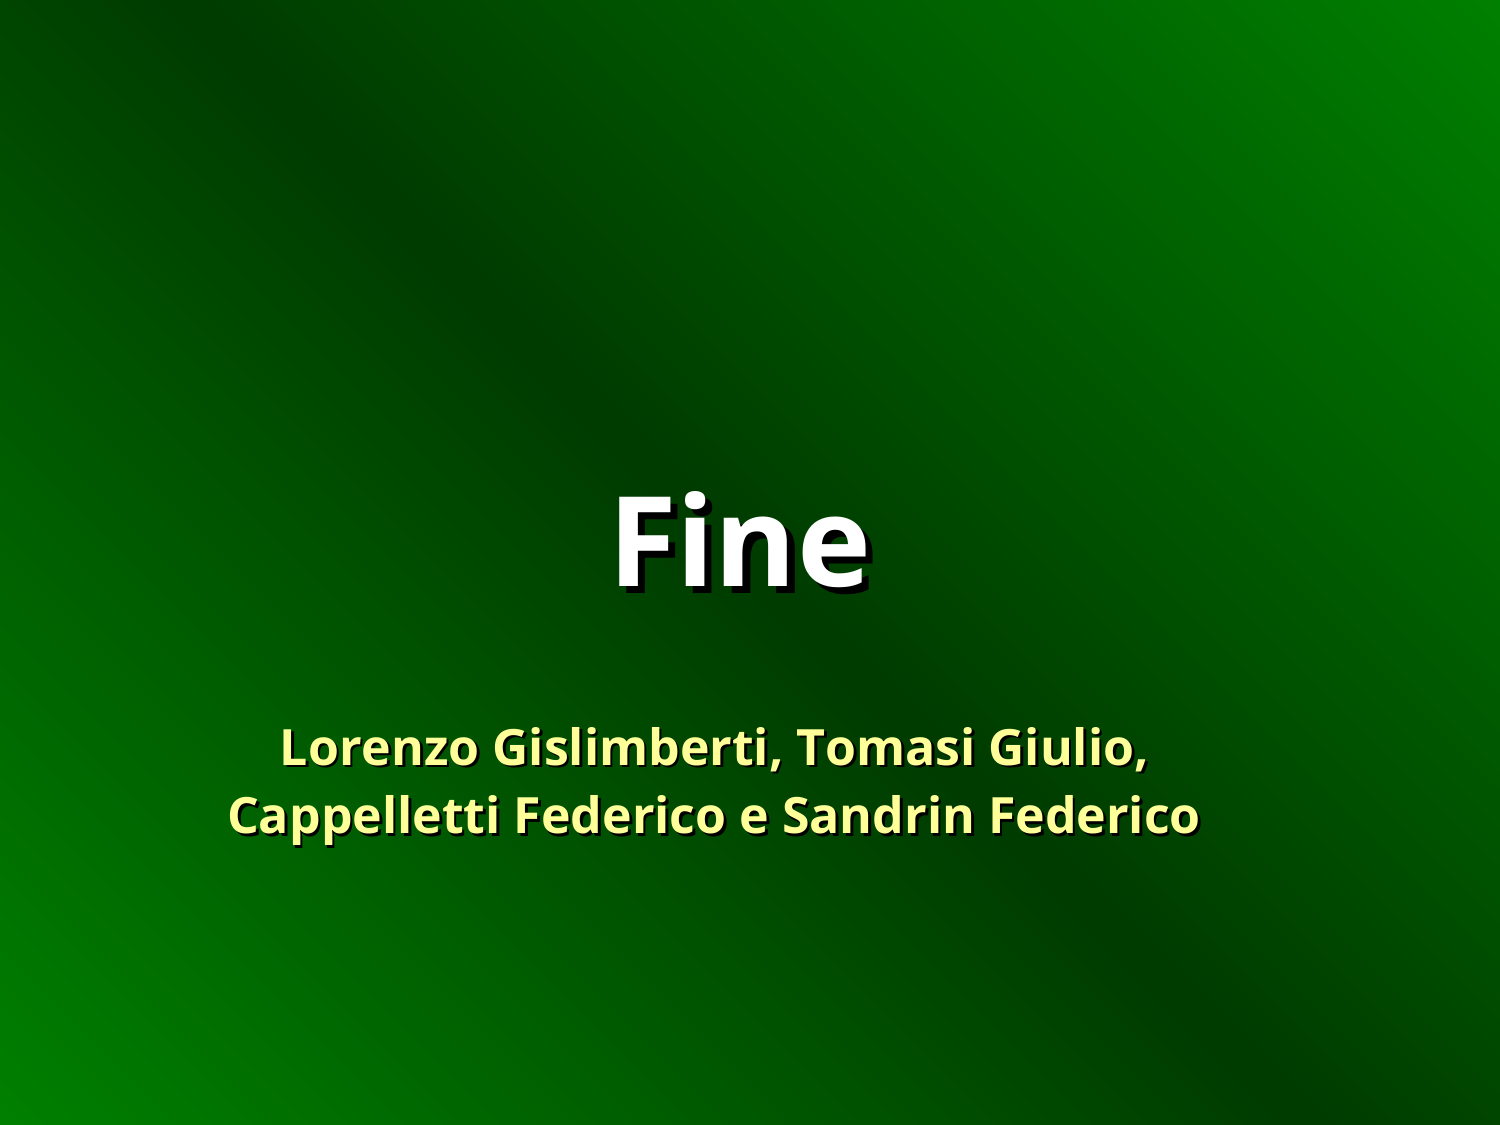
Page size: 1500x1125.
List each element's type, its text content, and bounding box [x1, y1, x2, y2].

text_box Lorenzo Gislimberti, Tomasi Giulio, Cappelletti Federico e Sandrin Federico [171, 704, 1258, 857]
title Fine [64, 444, 1415, 632]
